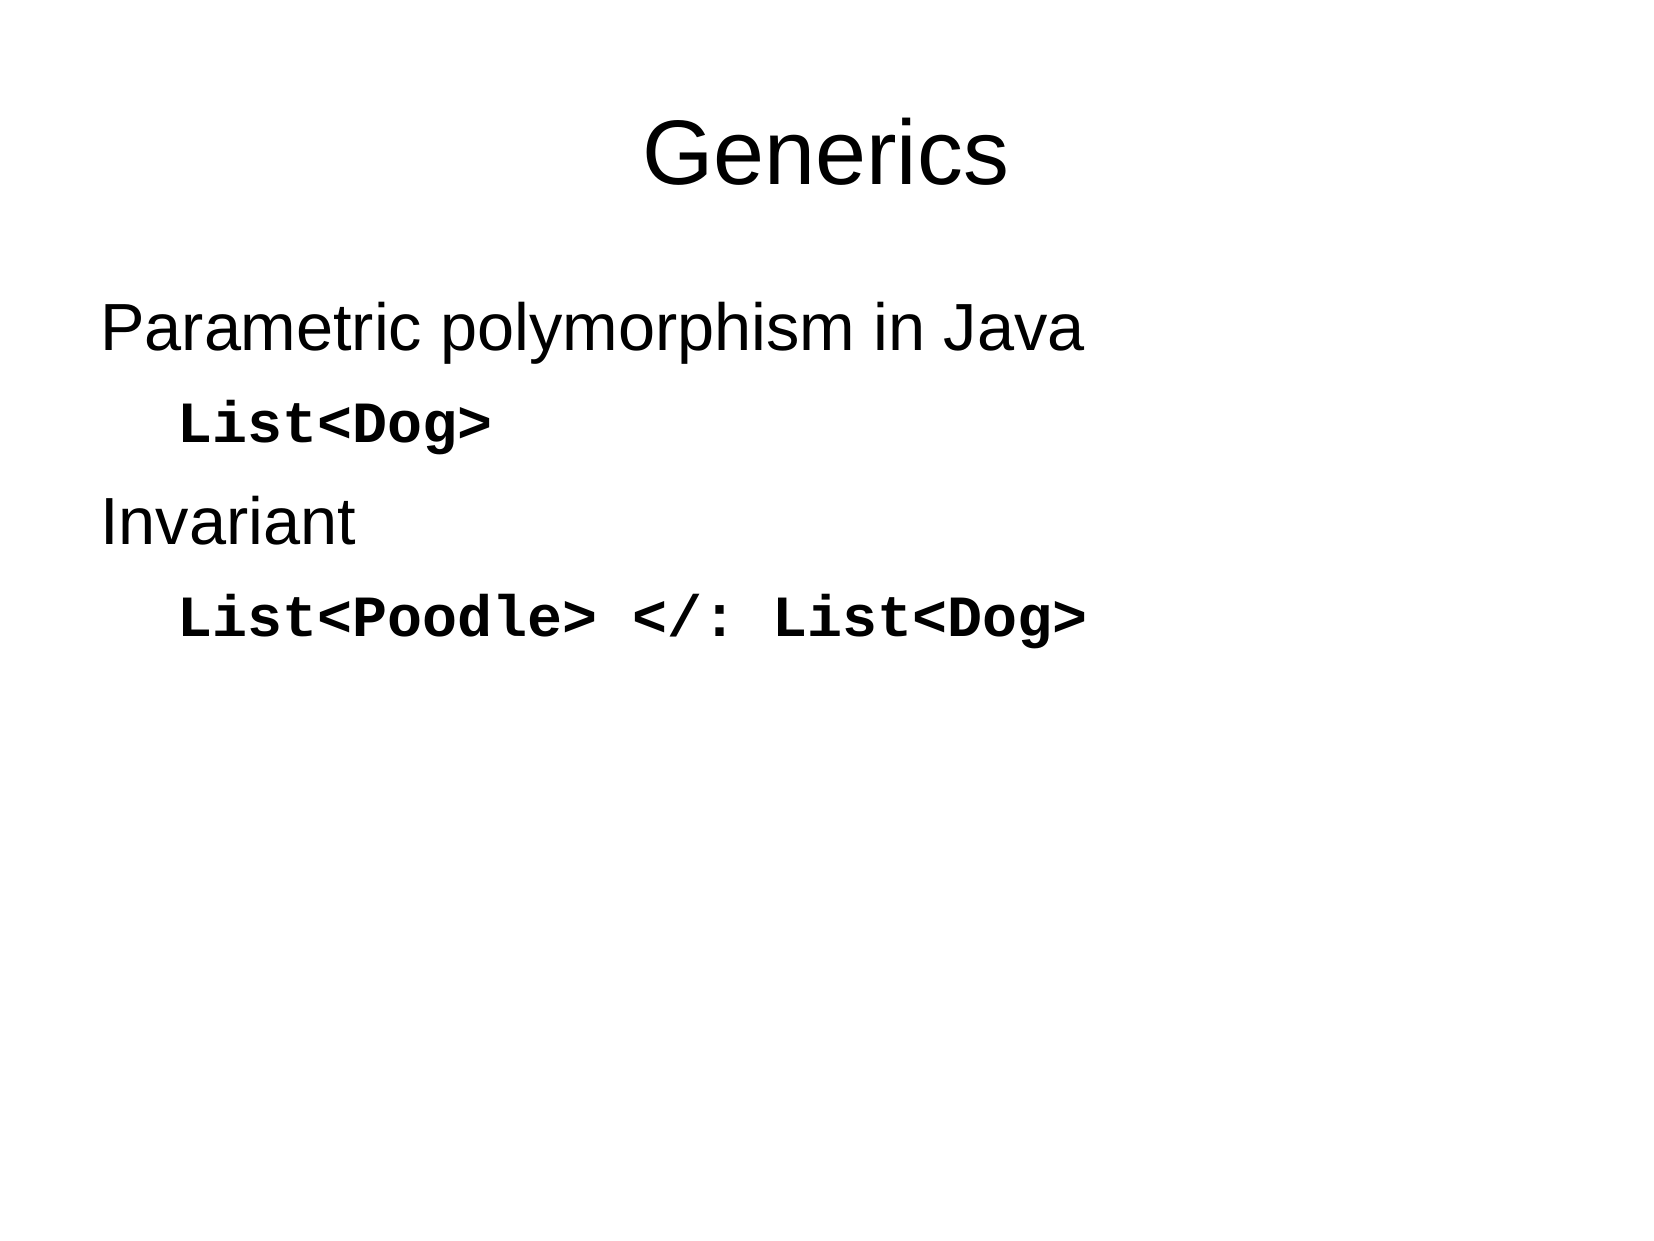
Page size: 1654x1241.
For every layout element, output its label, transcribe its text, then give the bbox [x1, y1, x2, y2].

list Parametric polymorphism in Java List<Dog> Invariant List<Poodle> </: List<Dog> [82, 290, 1571, 1094]
title Generics [82, 56, 1571, 250]
